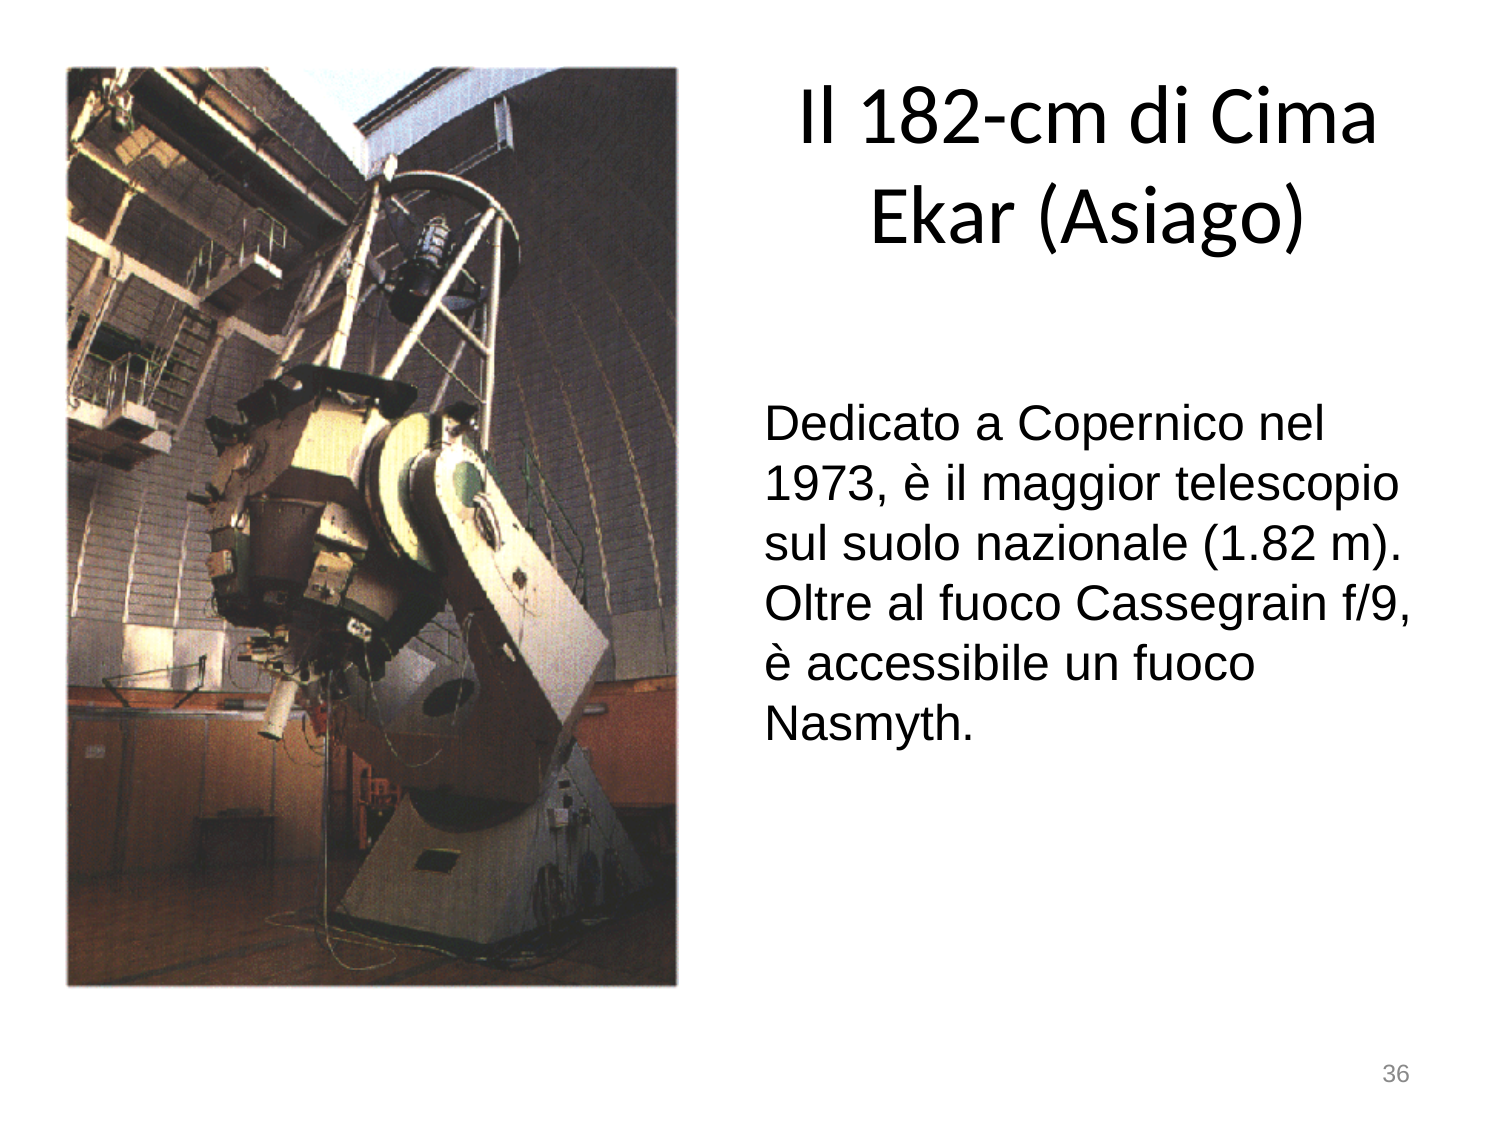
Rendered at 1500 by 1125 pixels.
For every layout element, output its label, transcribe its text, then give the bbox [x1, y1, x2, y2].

text_box Dedicato a Copernico nel 1973, è il maggior telescopio sul suolo nazionale (1.82 m). Oltre al fuoco Cassegrain f/9, è accessibile un fuoco Nasmyth. [750, 383, 1442, 759]
picture [64, 66, 679, 990]
title Il 182-cm di Cima Ekar (Asiago) [726, 52, 1452, 268]
text_box <number> [1074, 1042, 1426, 1103]
